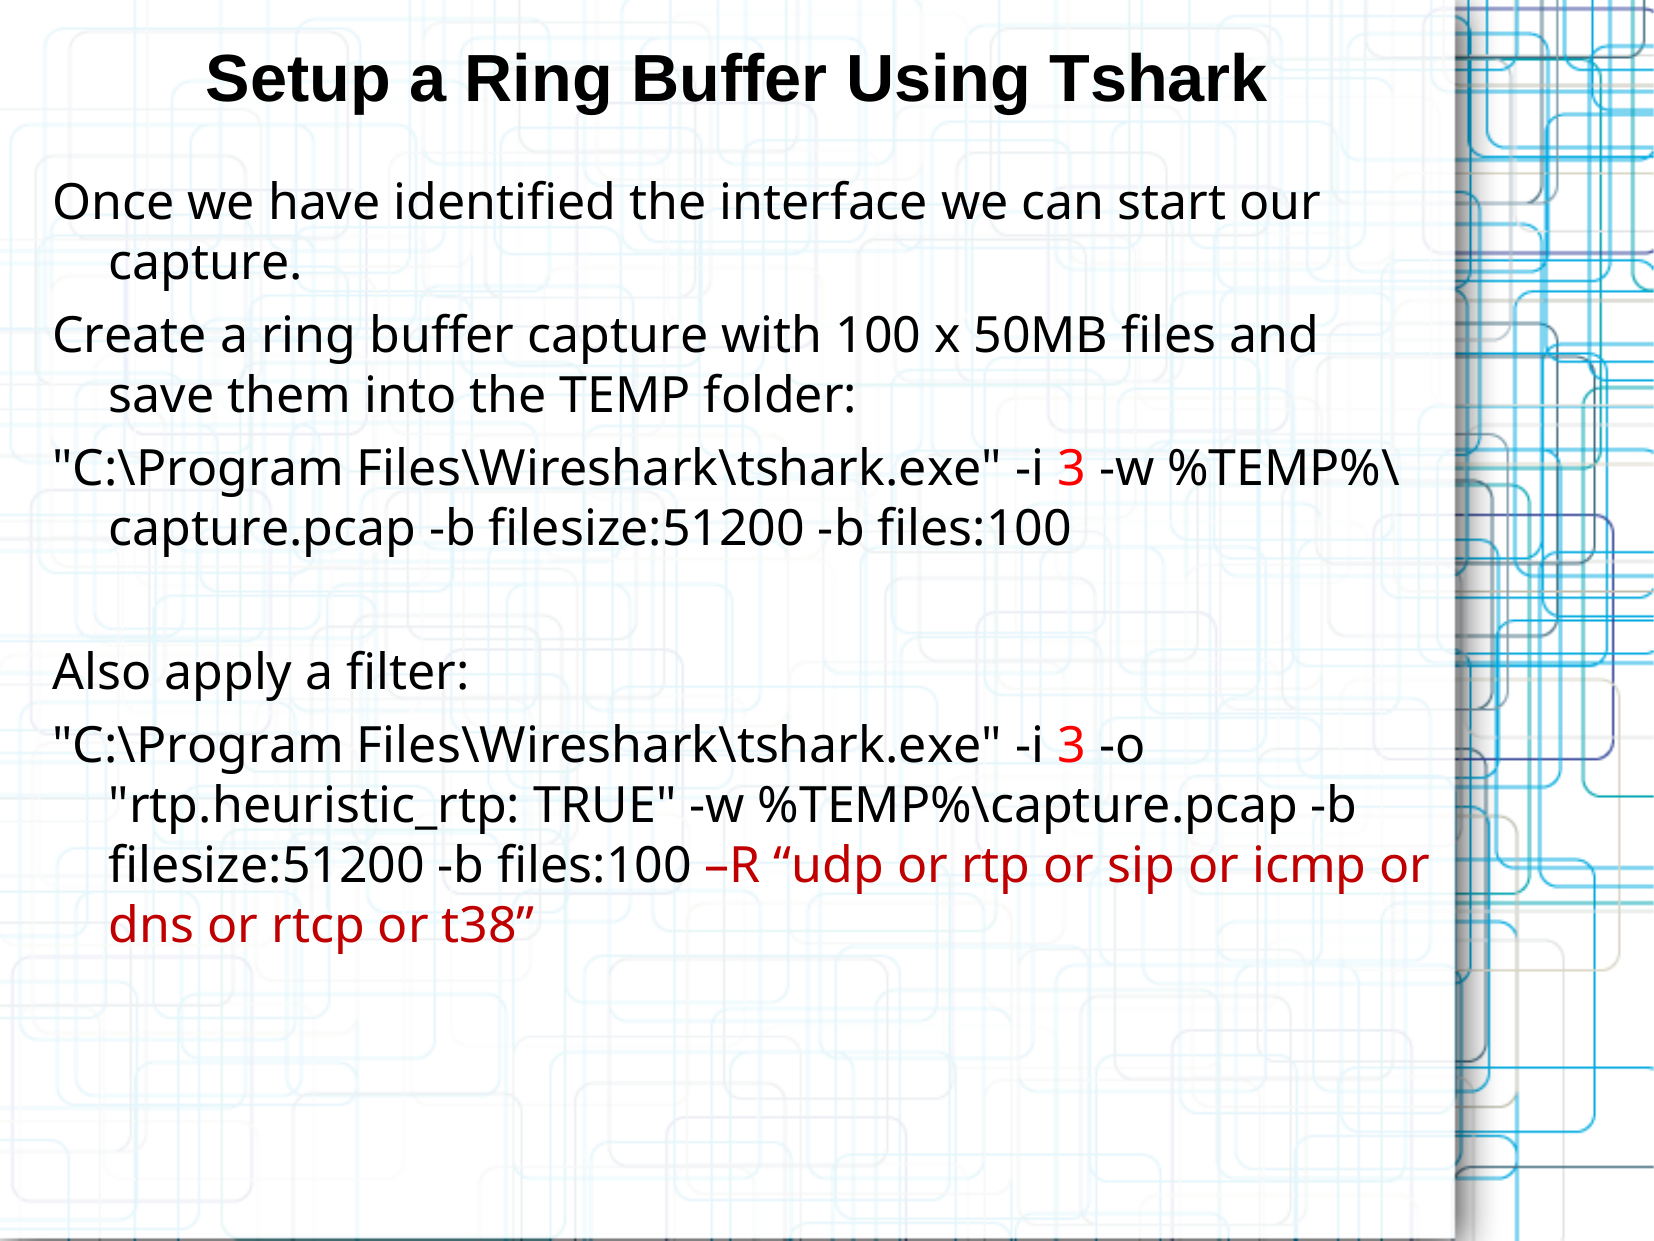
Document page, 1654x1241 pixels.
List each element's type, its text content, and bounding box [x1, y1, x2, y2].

title Setup a Ring Buffer Using Tshark [112, 24, 1363, 126]
picture [0, 0, 1654, 1241]
list Once we have identified the interface we can start our capture. Create a ring buffer capture with 100 x 50MB files and save them into the TEMP folder: "C:\Program Files\Wireshark\tshark.exe" -i 3 -w %TEMP%\capture.pcap -b filesize:51200 -b files:100 Also apply a filter: "C:\Program Files\Wireshark\tshark.exe" -i 3 -o "rtp.heuristic_rtp: TRUE" -w %TEMP%\capture.pcap -b filesize:51200 -b files:100 –R “udp or rtp or sip or icmp or dns or rtcp or t38” [37, 162, 1450, 1000]
